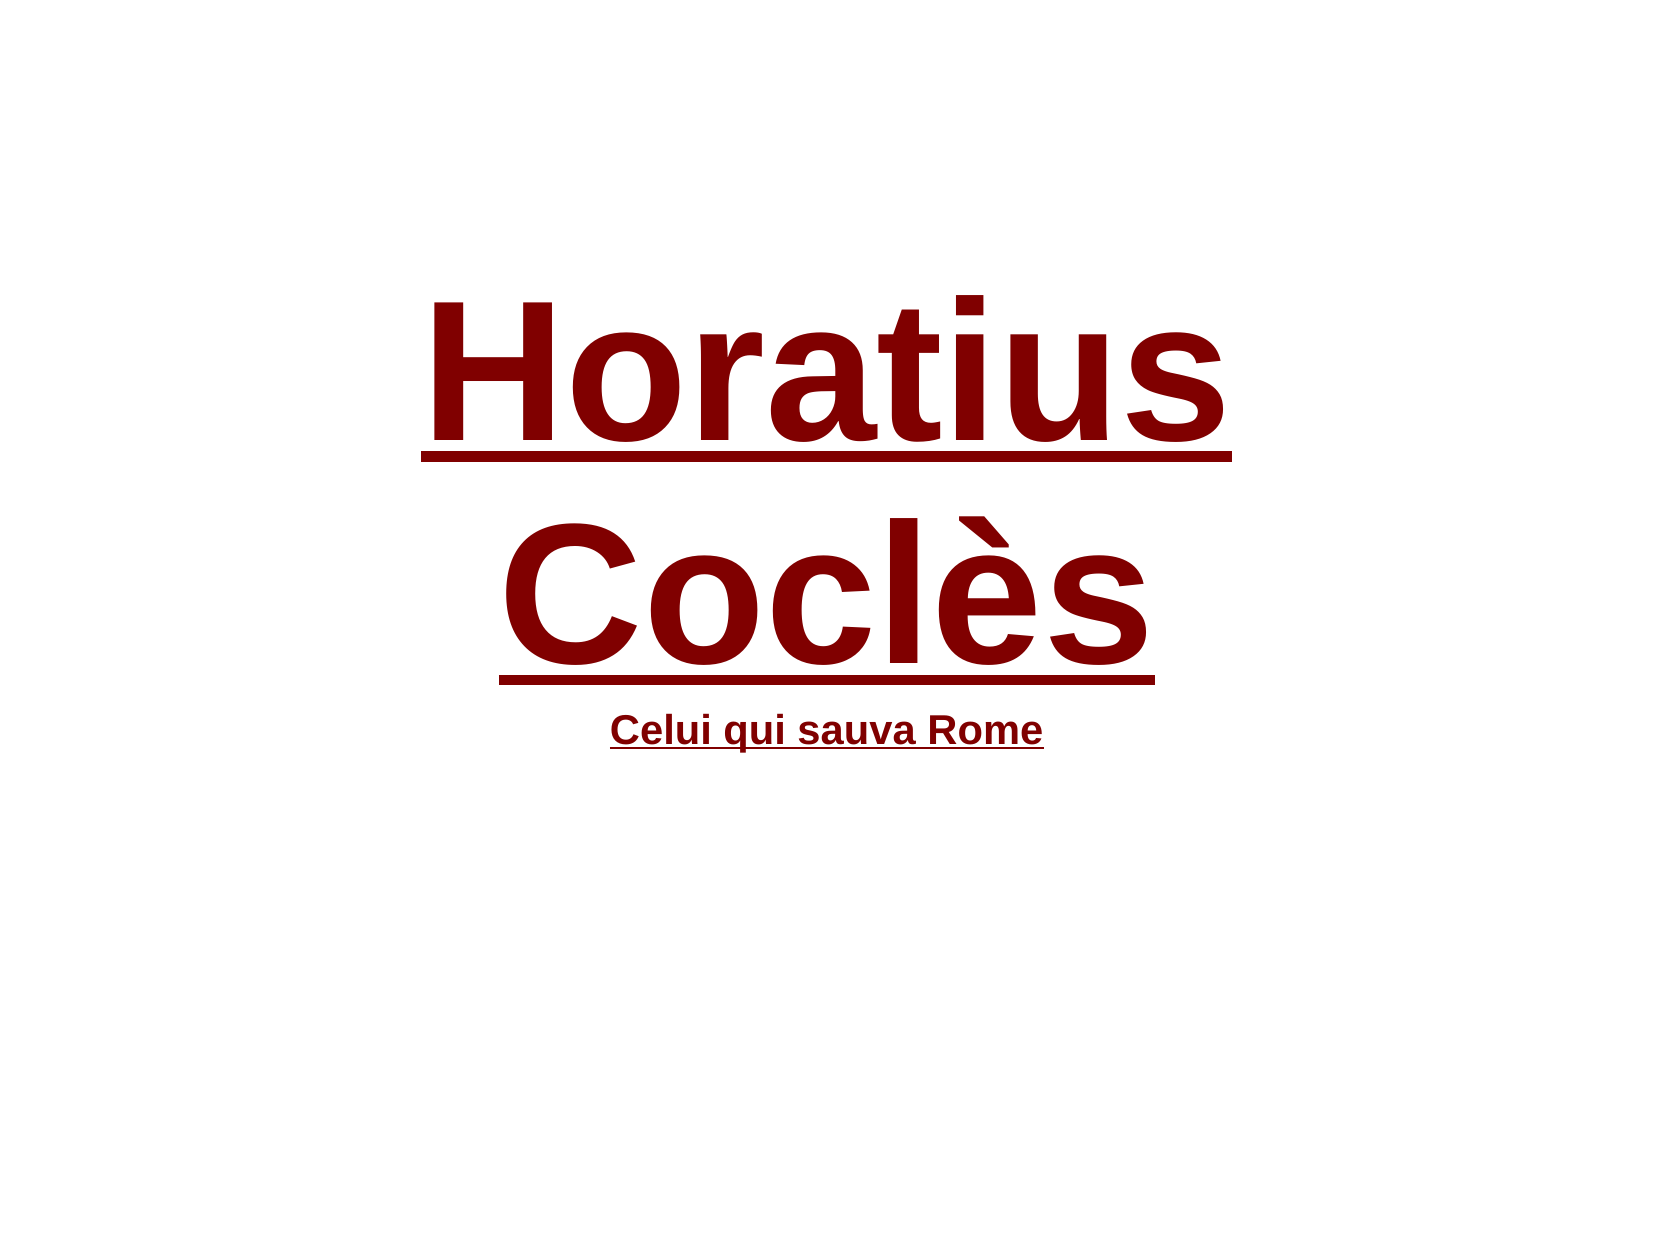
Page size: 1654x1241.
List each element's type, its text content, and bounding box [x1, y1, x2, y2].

subtitle Horatius Coclès Celui qui sauva Rome [82, 49, 1571, 1010]
